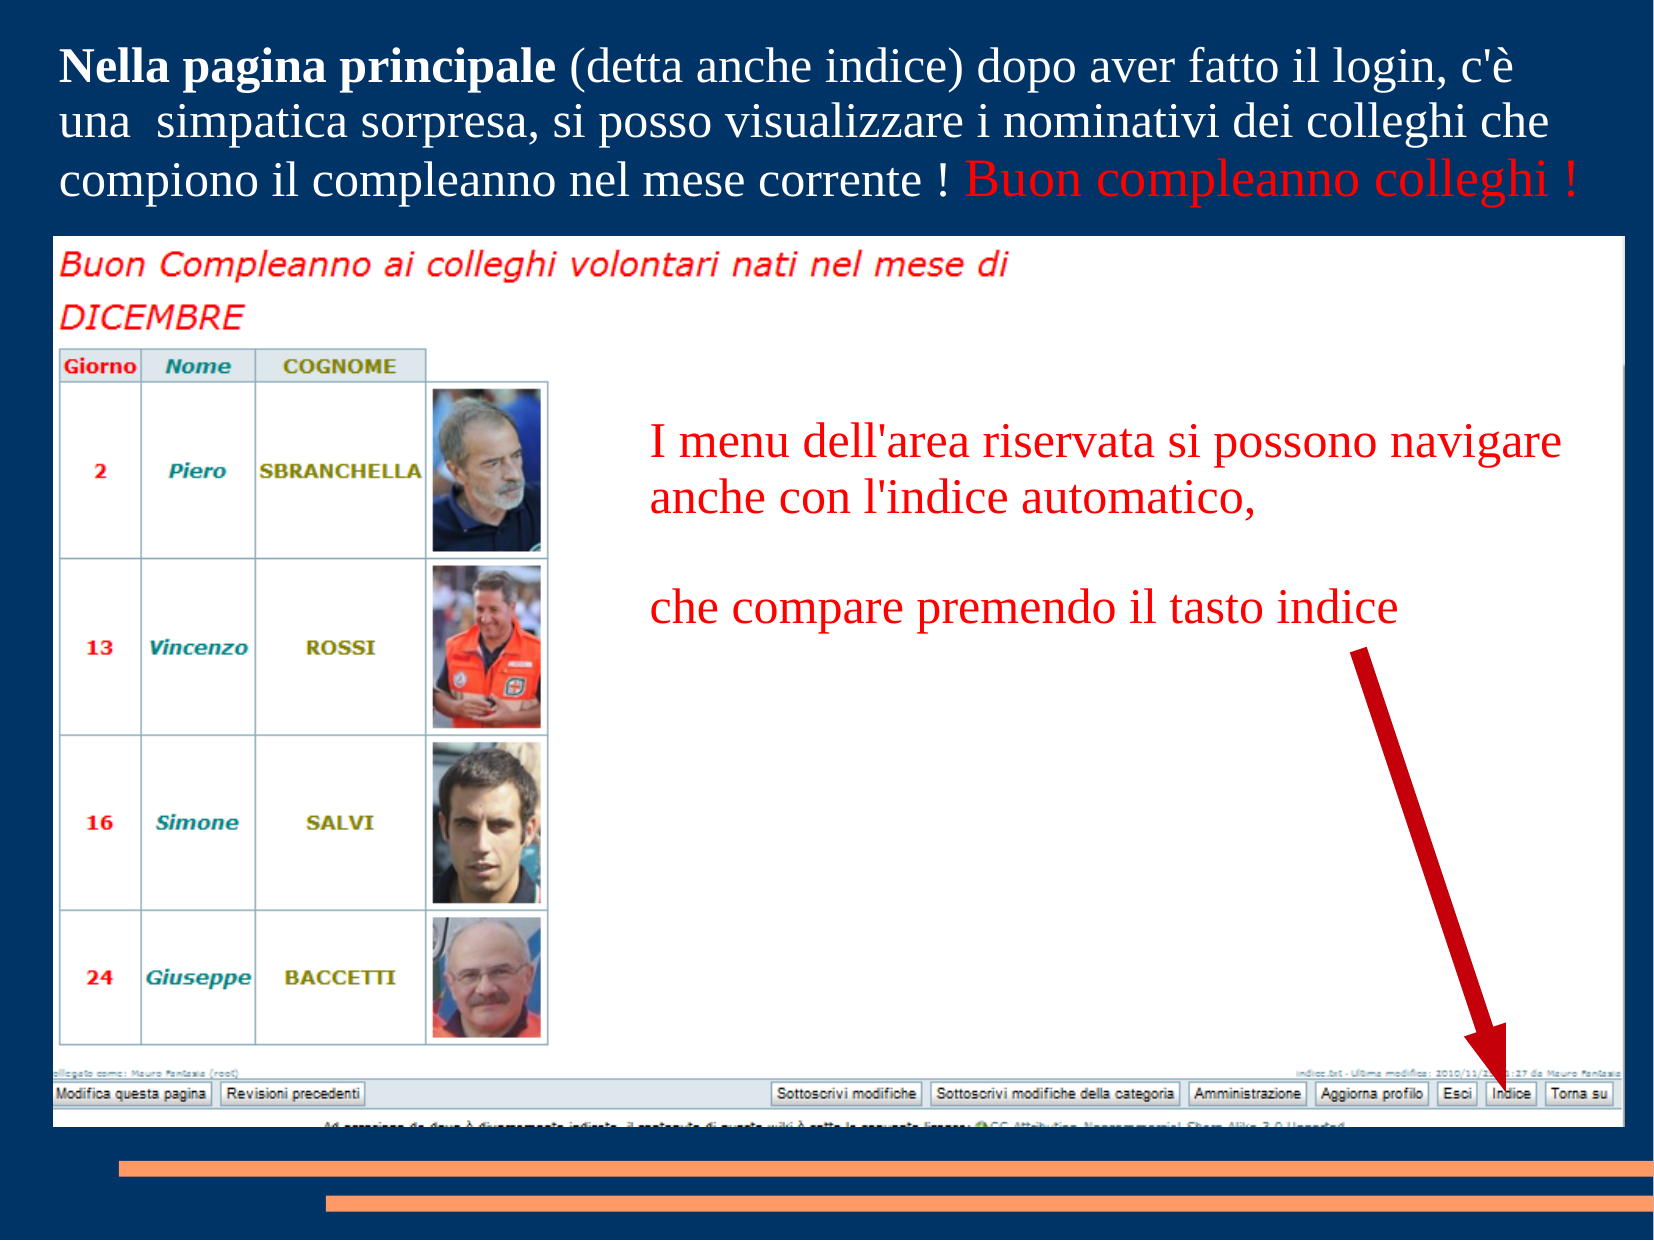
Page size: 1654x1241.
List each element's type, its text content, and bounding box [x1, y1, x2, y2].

picture [53, 236, 1625, 1127]
text_box Nella pagina principale (detta anche indice) dopo aver fatto il login, c'è una simpatica sorpresa, si posso visualizzare i nominativi dei colleghi che compiono il compleanno nel mese corrente ! Buon compleanno colleghi ! [59, 37, 1595, 269]
text_box I menu dell'area riservata si possono navigare anche con l'indice automatico, che compare premendo il tasto indice [649, 413, 1595, 798]
